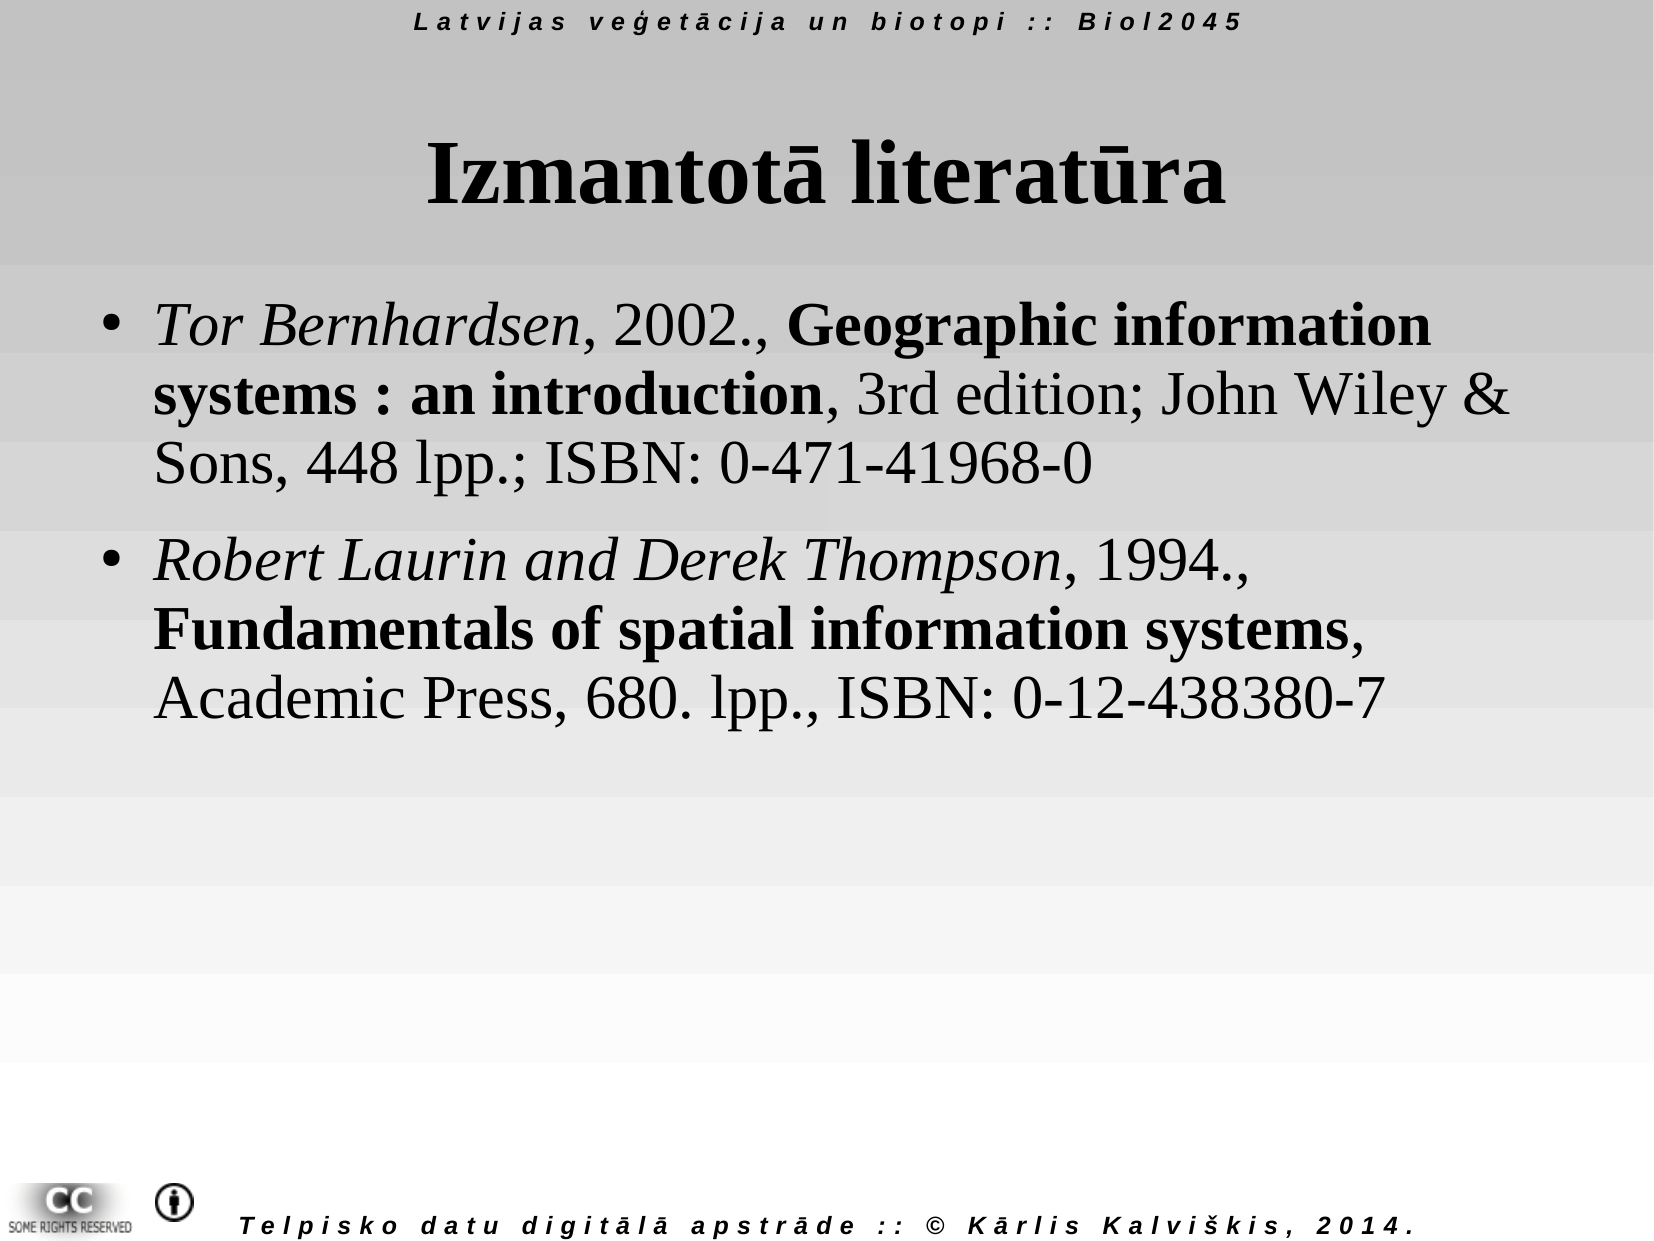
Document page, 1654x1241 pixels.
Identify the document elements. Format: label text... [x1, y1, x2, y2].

list Tor Bernhardsen, 2002., Geographic information systems : an introduction, 3rd edition; John Wiley & Sons, 448 lpp.; ISBN: 0-471-41968-0 Robert Laurin and Derek Thompson, 1994., Fundamentals of spatial information systems, Academic Press, 680. lpp., ISBN: 0-12-438380-7 [82, 289, 1571, 1113]
title Izmantotā literatūra [29, 49, 1625, 296]
picture [0, 0, 1654, 1241]
